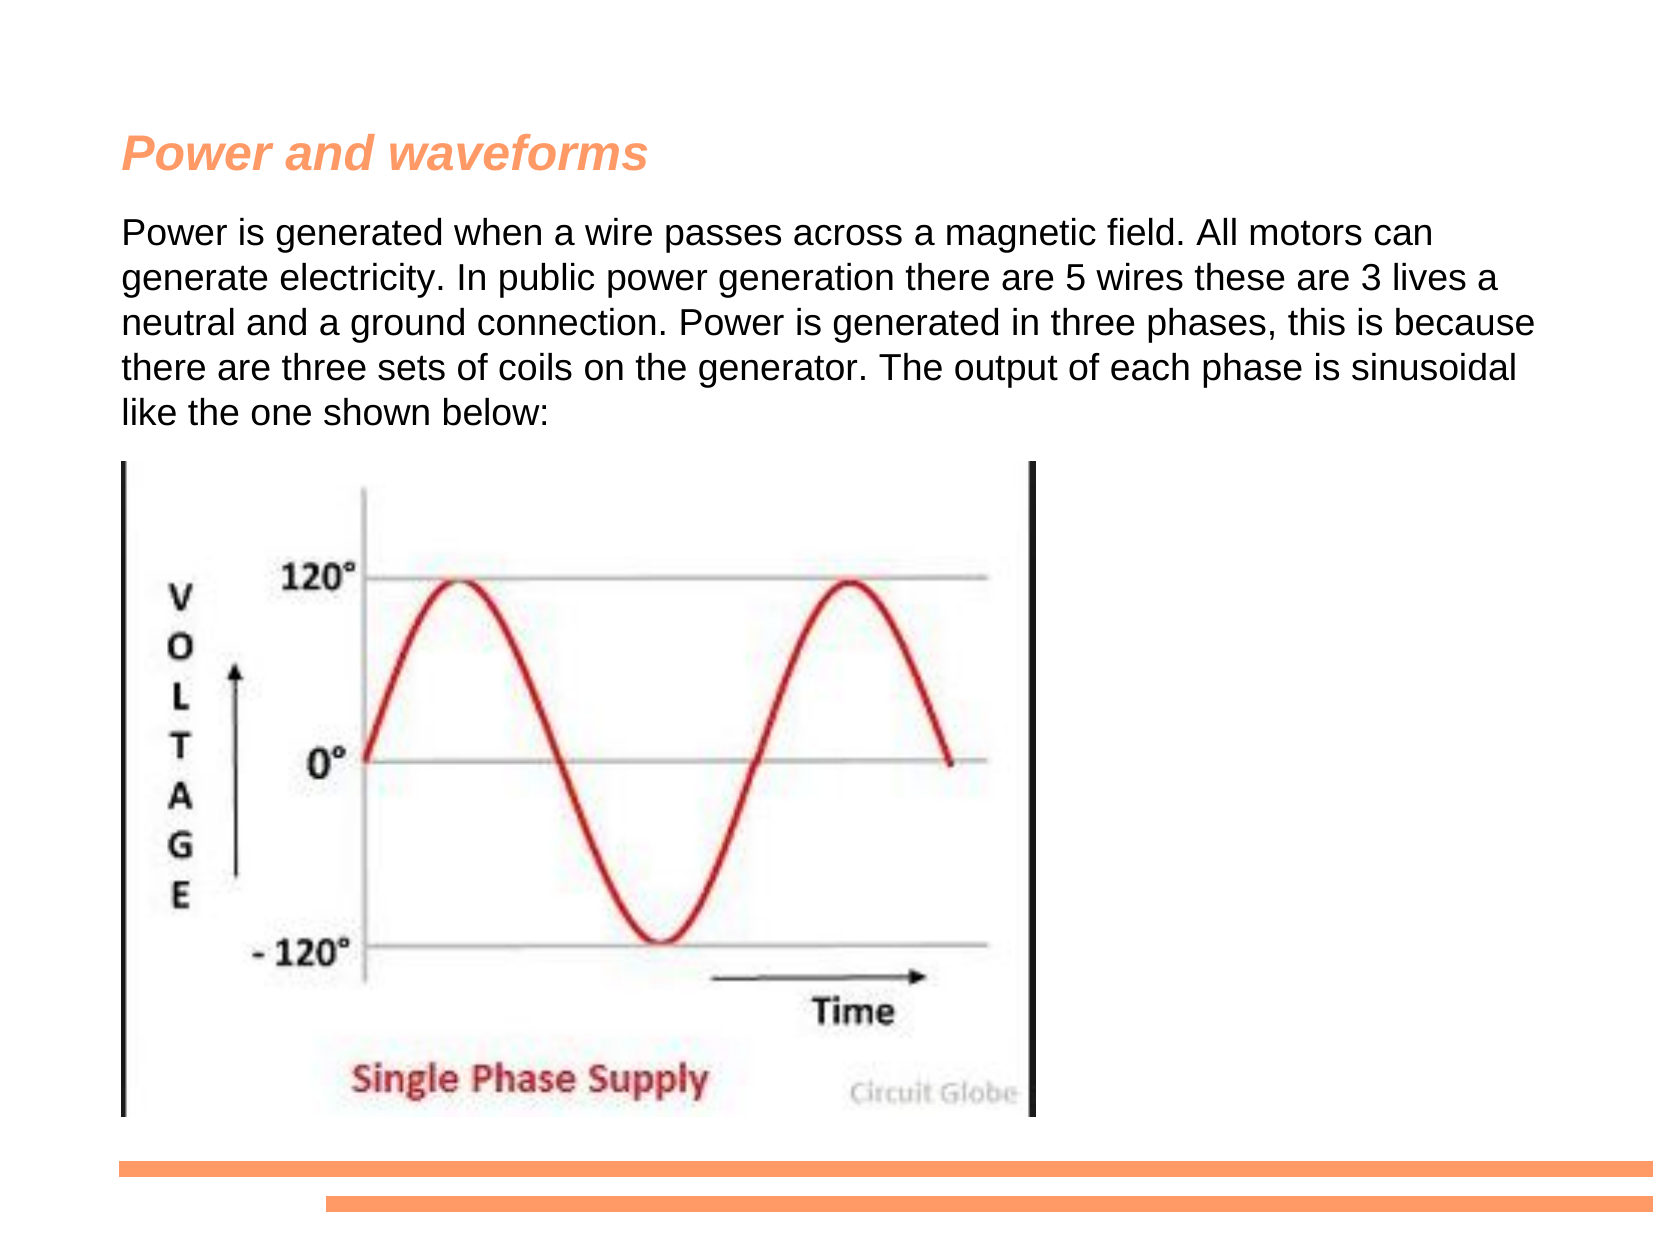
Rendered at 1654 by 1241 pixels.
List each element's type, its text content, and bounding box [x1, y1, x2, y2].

picture [121, 461, 1036, 1118]
title Power and waveforms [121, 46, 1534, 181]
list Power is generated when a wire passes across a magnetic field. All motors can generate electricity. In public power generation there are 5 wires these are 3 lives a neutral and a ground connection. Power is generated in three phases, this is because there are three sets of coils on the generator. The output of each phase is sinusoidal like the one shown below: [121, 181, 1561, 1133]
